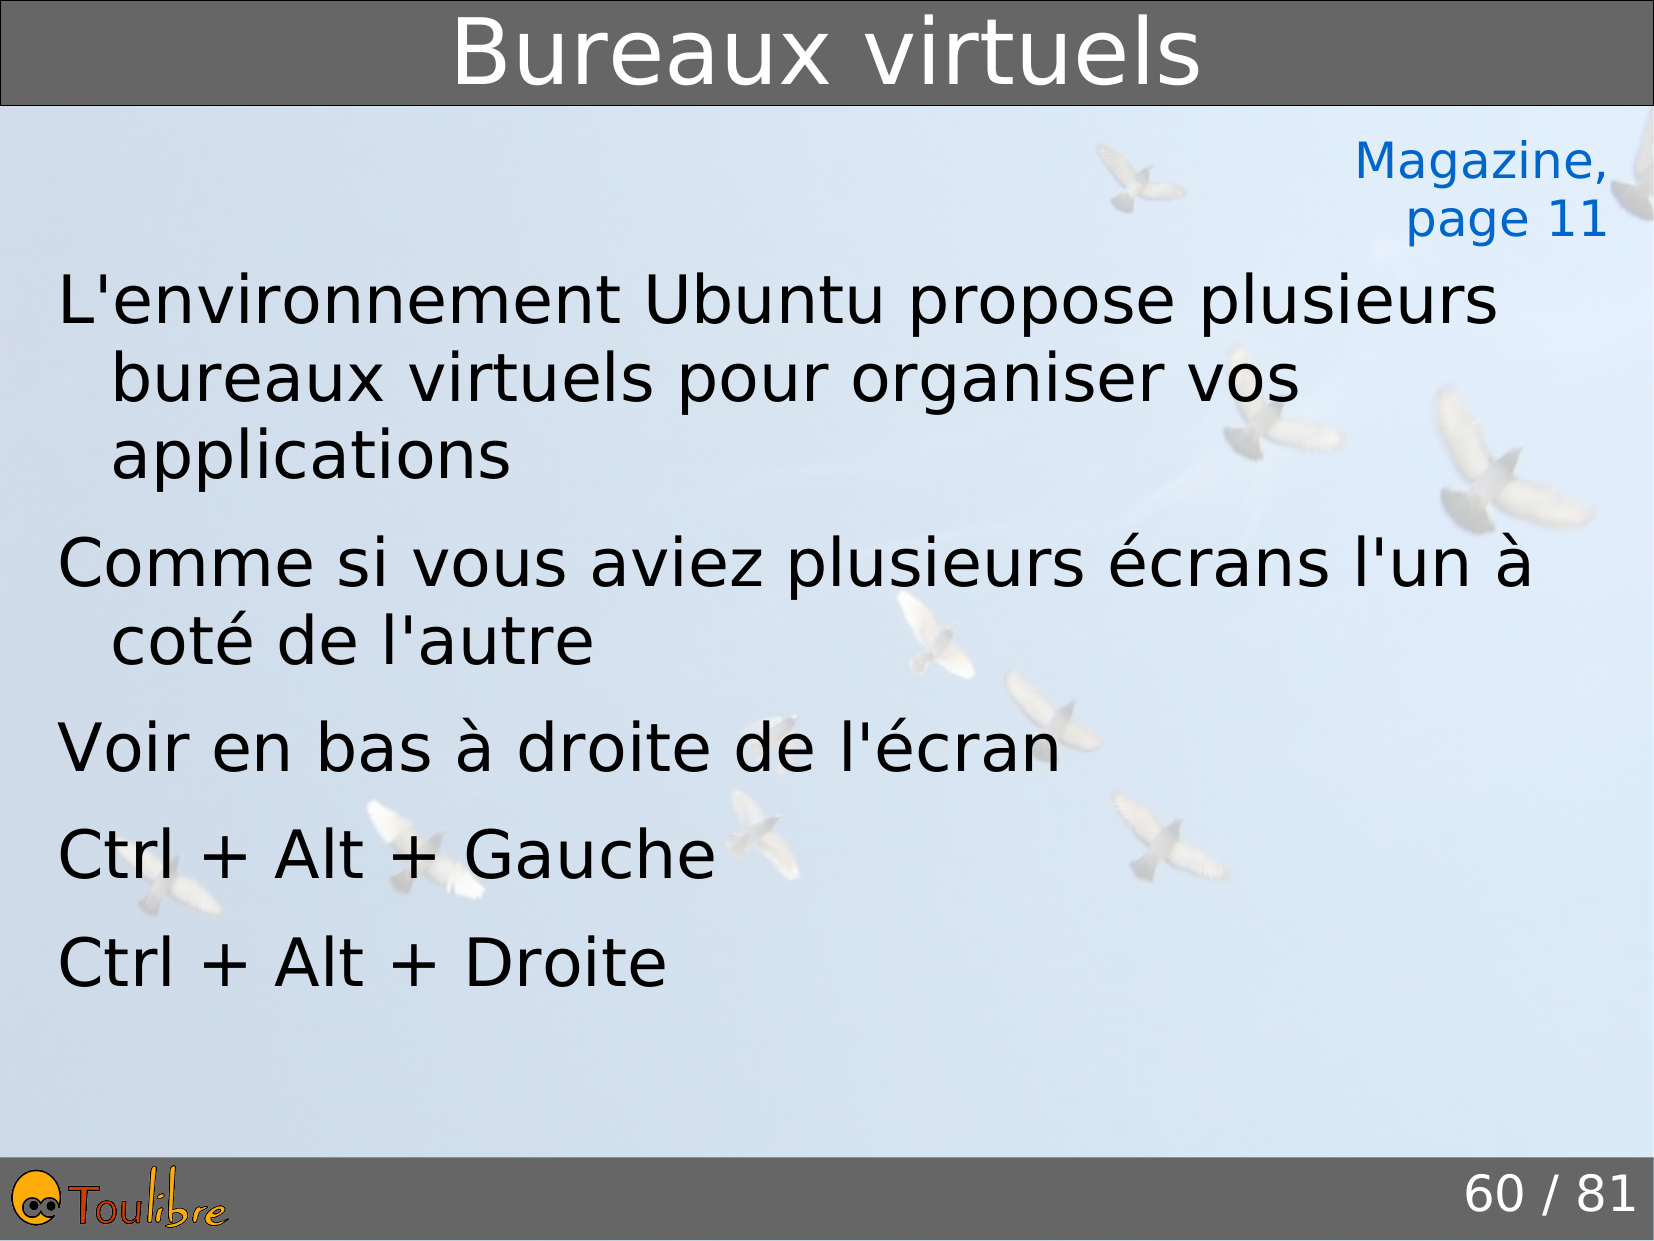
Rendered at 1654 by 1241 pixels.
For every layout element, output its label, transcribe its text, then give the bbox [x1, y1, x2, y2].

picture [11, 1165, 229, 1228]
title Bureaux virtuels [0, 0, 1654, 107]
list L'environnement Ubuntu propose plusieurs bureaux virtuels pour organiser vos applications Comme si vous aviez plusieurs écrans l'un à coté de l'autre Voir en bas à droite de l'écran Ctrl + Alt + Gauche Ctrl + Alt + Droite [39, 261, 1601, 1029]
text_box Magazine, page 11 [1329, 124, 1625, 256]
